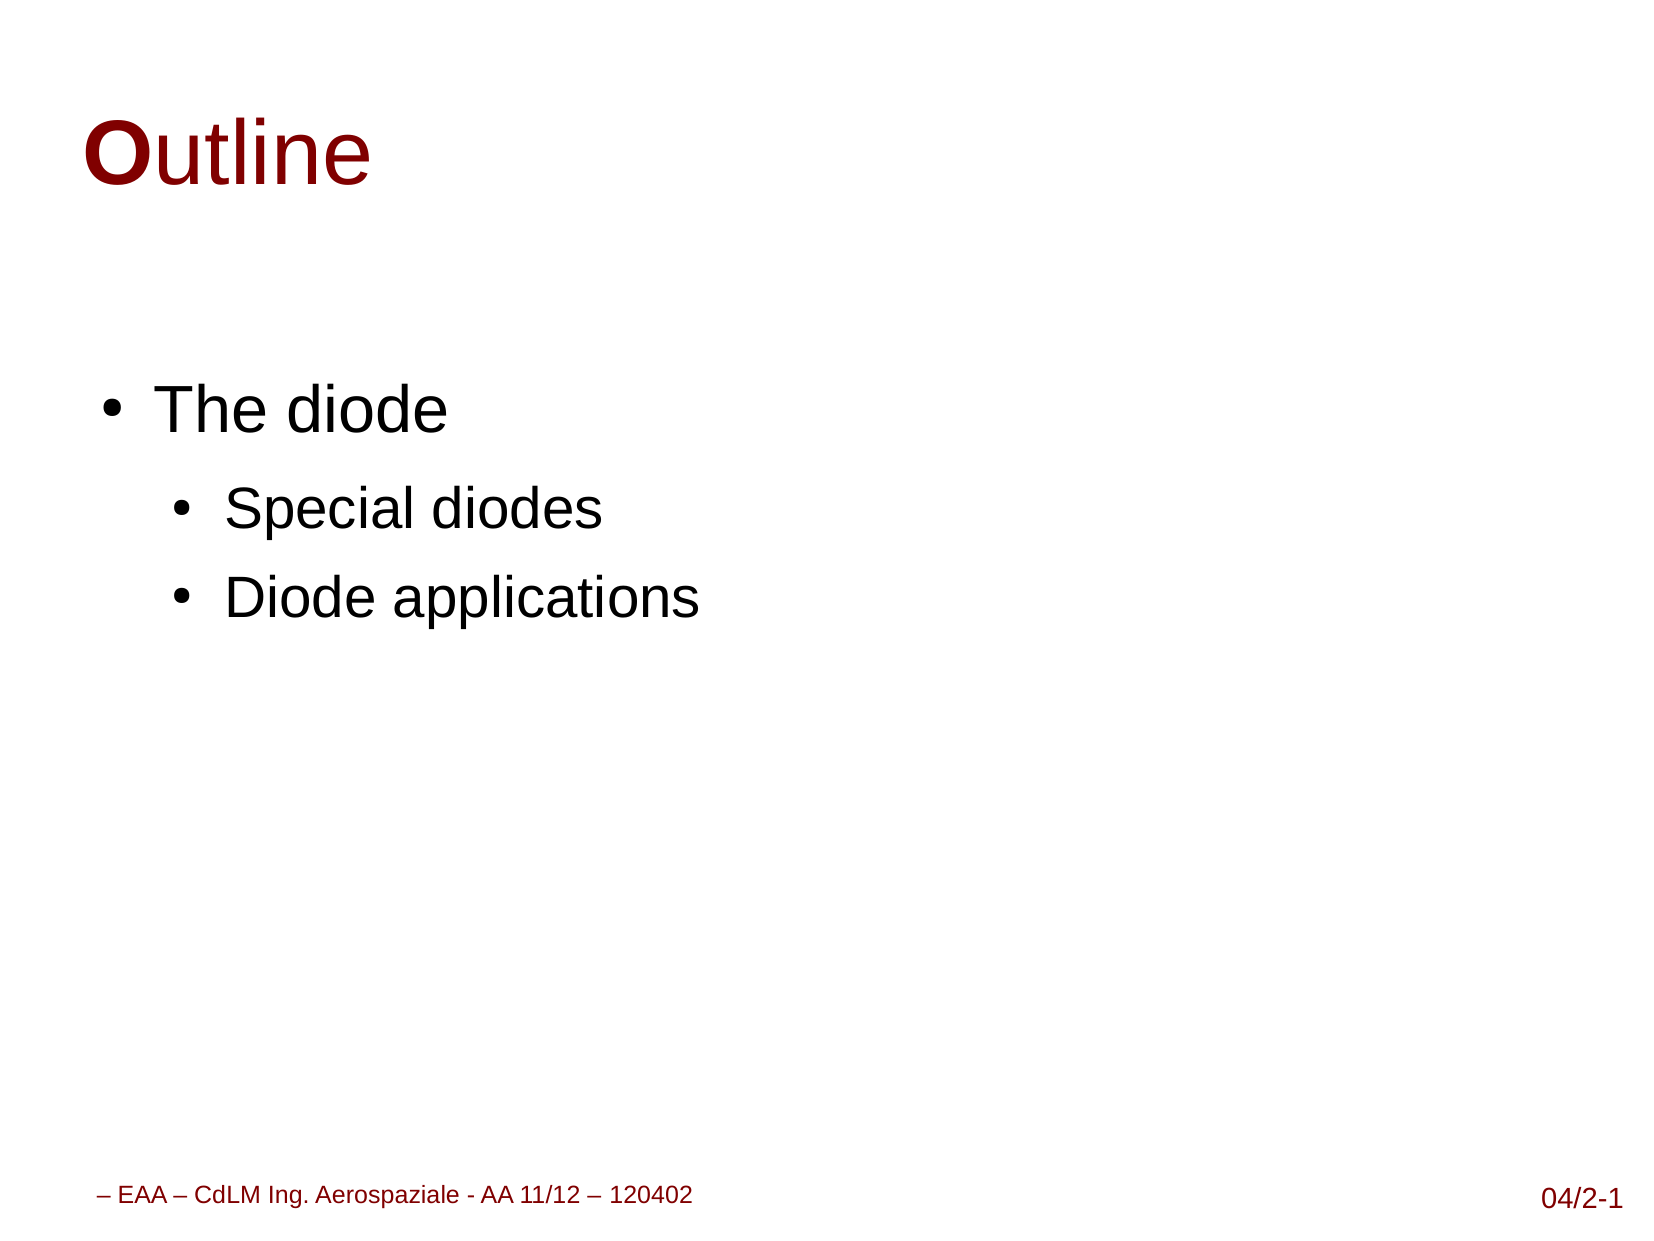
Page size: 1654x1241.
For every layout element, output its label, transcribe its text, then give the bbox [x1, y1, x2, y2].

title Outline [82, 49, 1571, 257]
list The diode Special diodes Diode applications [82, 372, 1571, 745]
